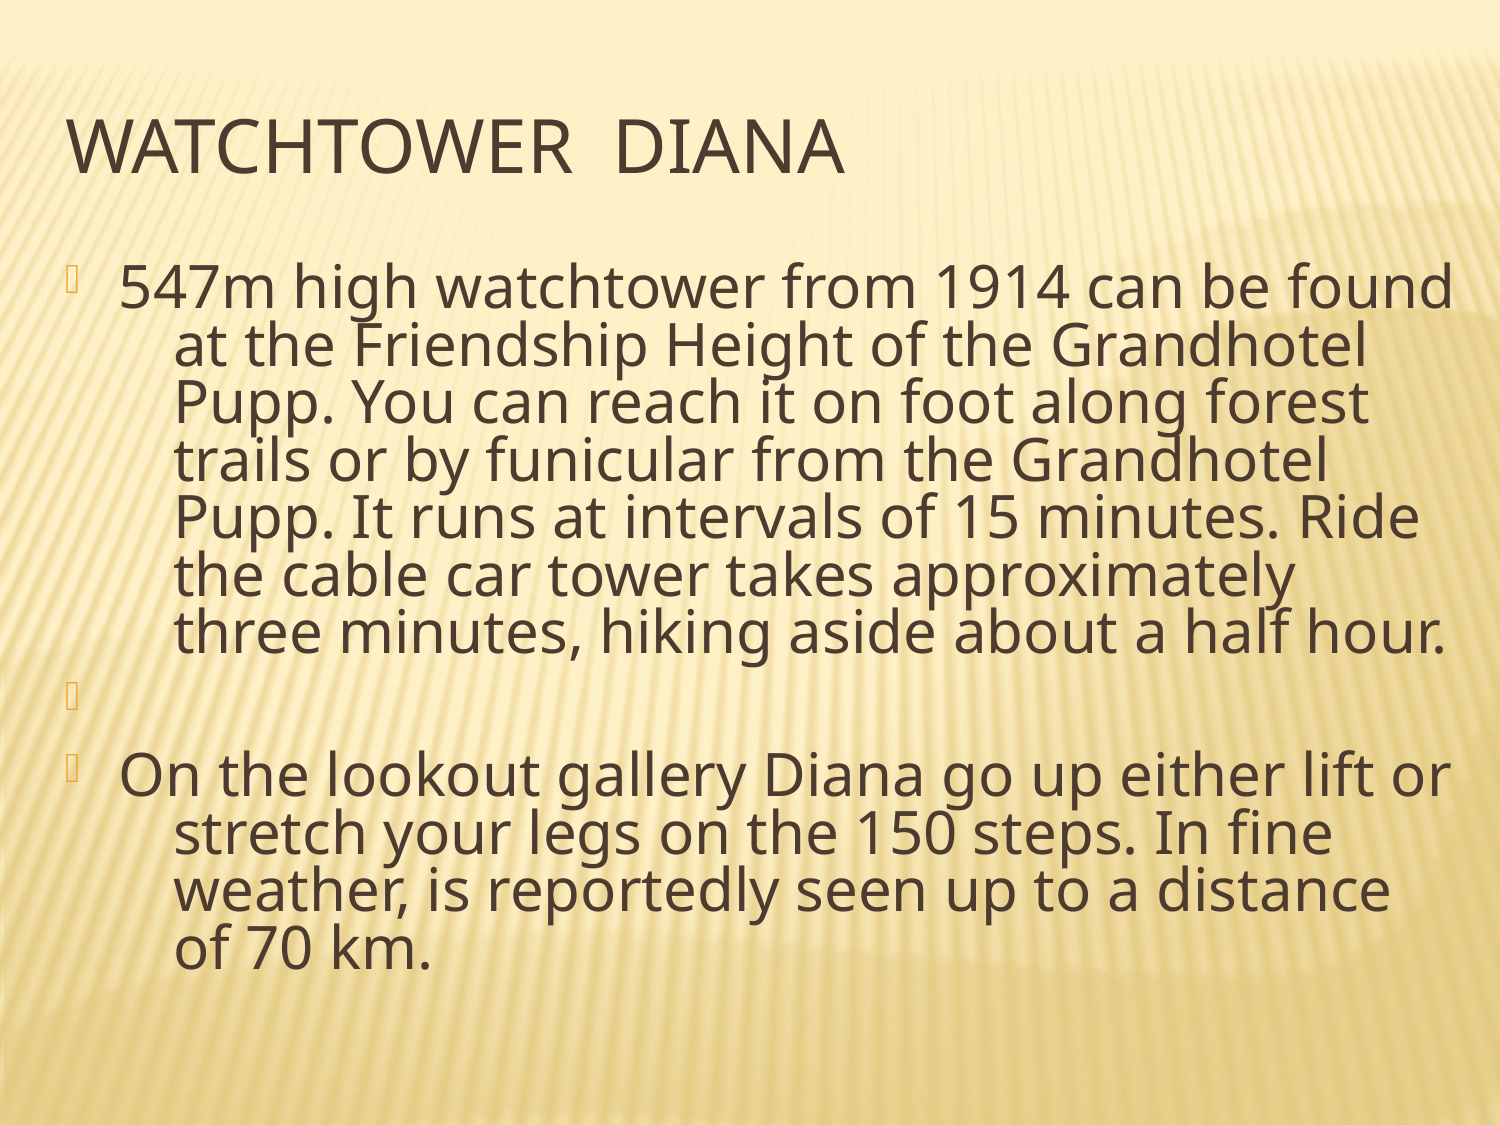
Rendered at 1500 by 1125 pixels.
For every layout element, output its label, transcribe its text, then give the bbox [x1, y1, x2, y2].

title WATCHTOWER DIANA [50, 75, 1476, 213]
list 547m high watchtower from 1914 can be found at the Friendship Height of the Grandhotel Pupp. You can reach it on foot along forest trails or by funicular from the Grandhotel Pupp. It runs at intervals of 15 minutes. Ride the cable car tower takes approximately three minutes, hiking aside about a half hour. On the lookout gallery Diana go up either lift or stretch your legs on the 150 steps. In fine weather, is reportedly seen up to a distance of 70 km. [50, 254, 1476, 998]
